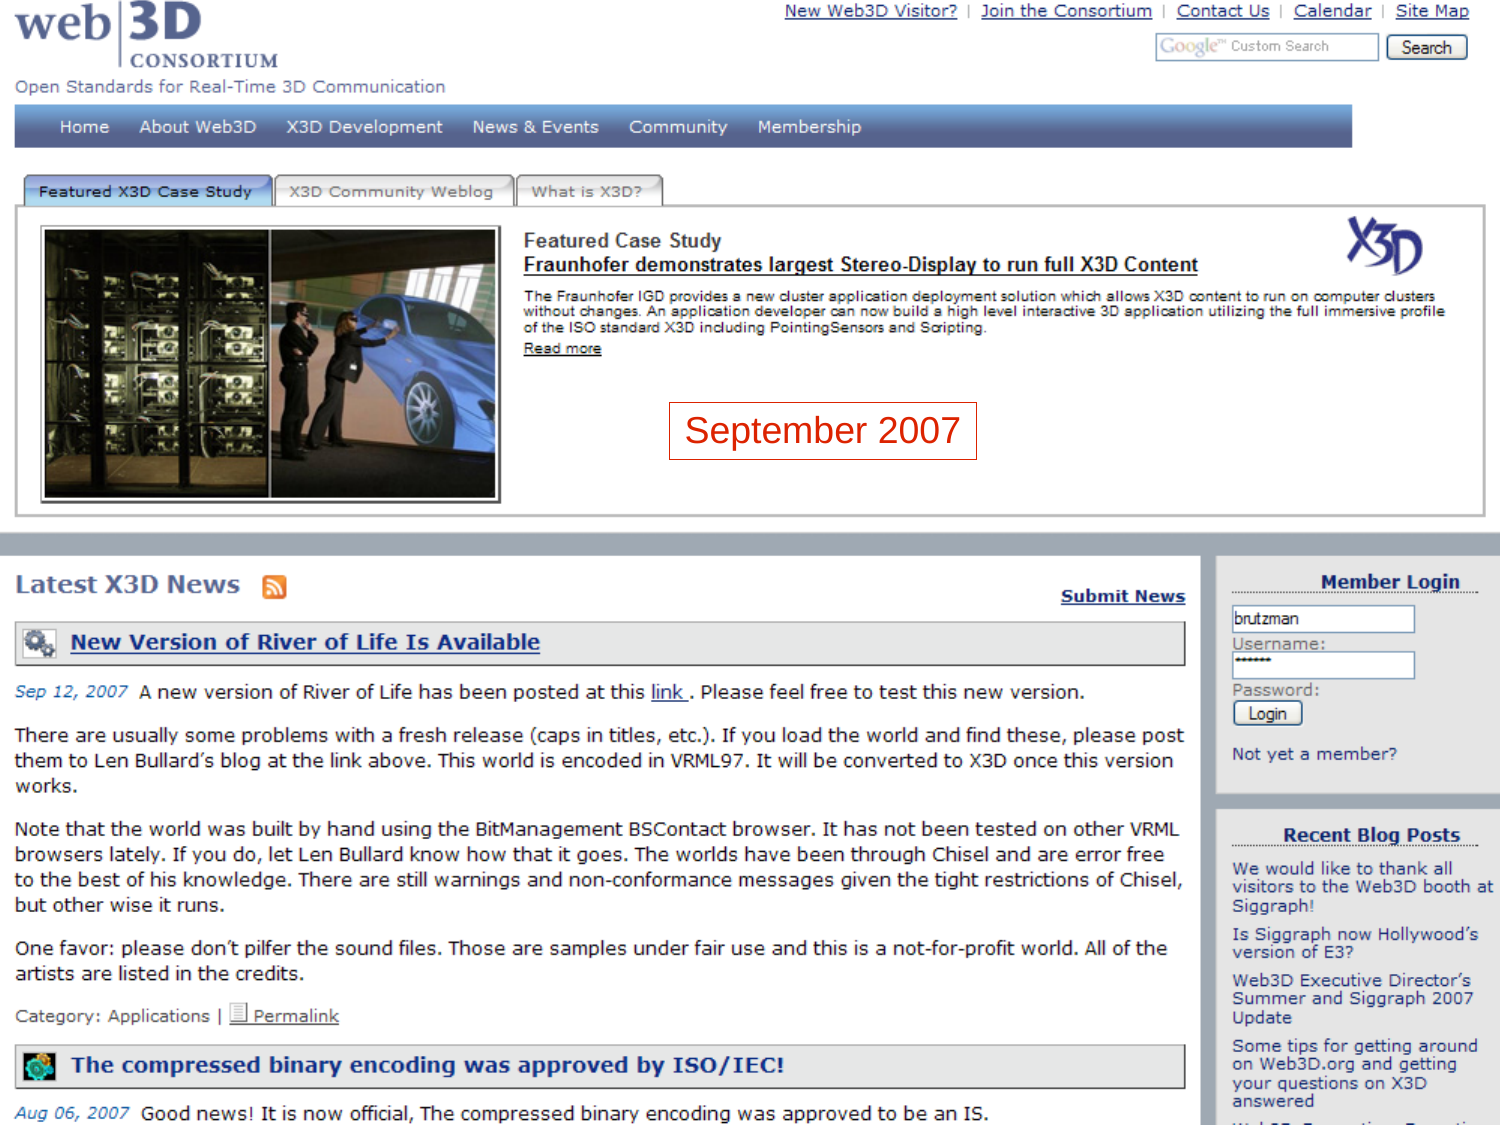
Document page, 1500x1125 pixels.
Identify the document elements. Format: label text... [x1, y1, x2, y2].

text_box September 2007 [669, 402, 977, 460]
picture [0, 0, 1500, 1125]
